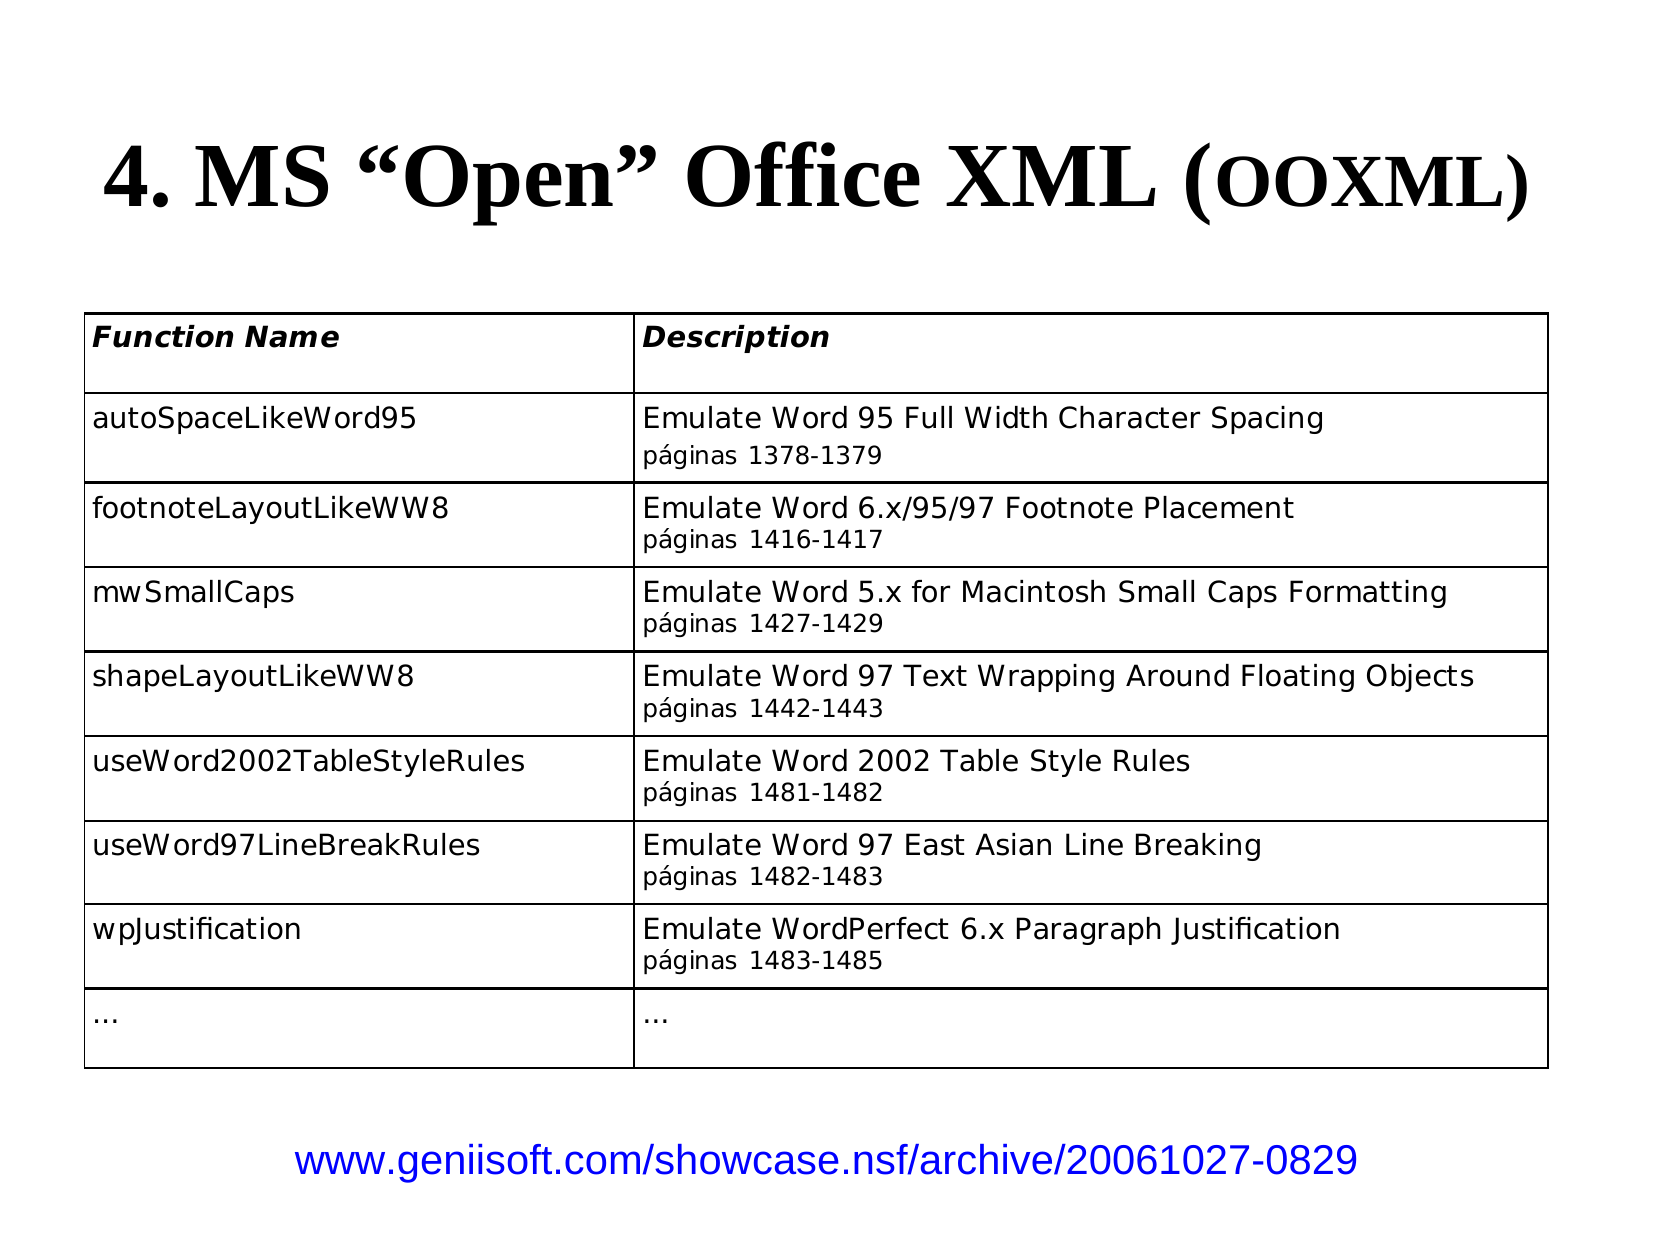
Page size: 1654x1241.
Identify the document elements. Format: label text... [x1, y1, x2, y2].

chart [84, 283, 1551, 1085]
text_box www.geniisoft.com/showcase.nsf/archive/20061027-0829 [294, 1136, 1360, 1184]
title 4. MS “Open” Office XML (OOXML) [72, 81, 1562, 269]
